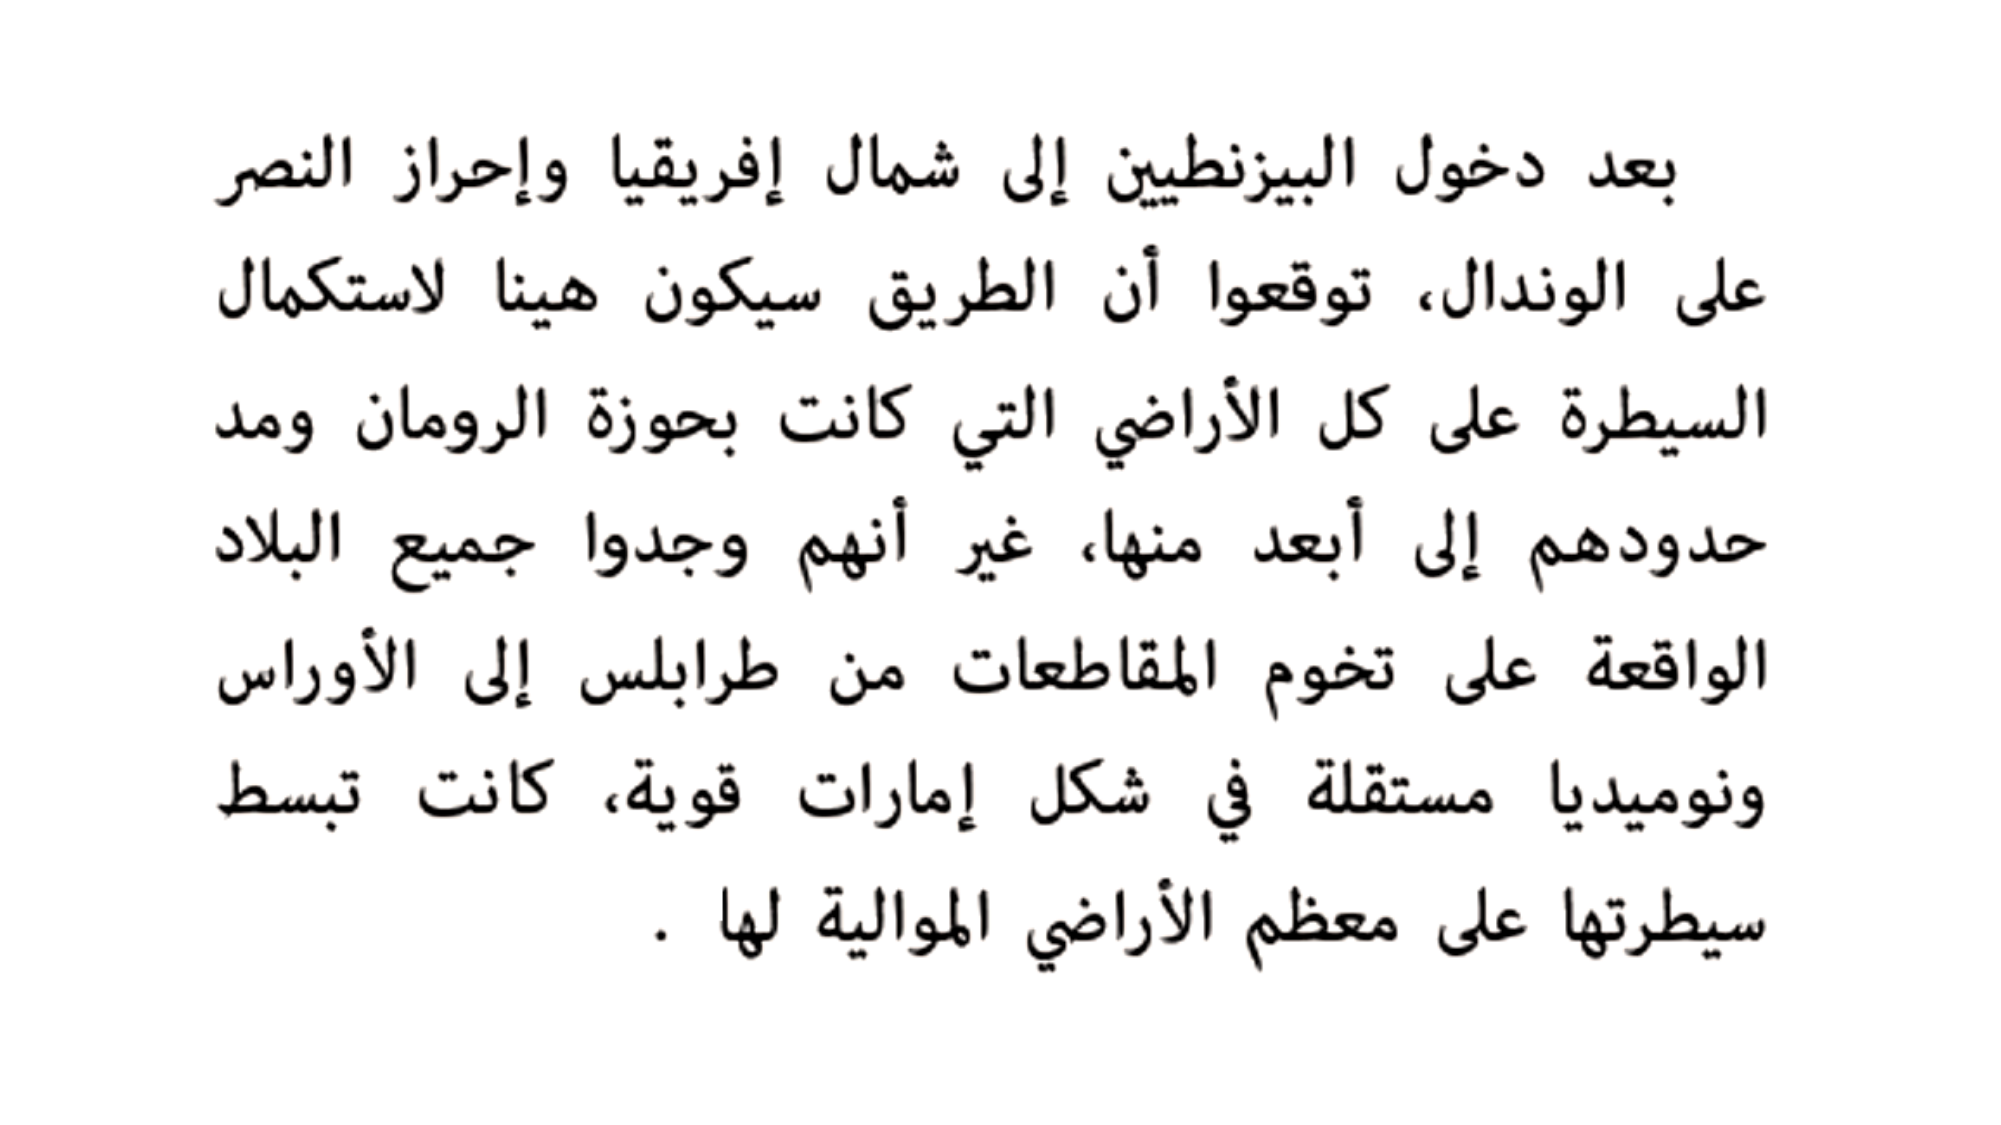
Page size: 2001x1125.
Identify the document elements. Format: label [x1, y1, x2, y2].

picture [150, 81, 1816, 1008]
